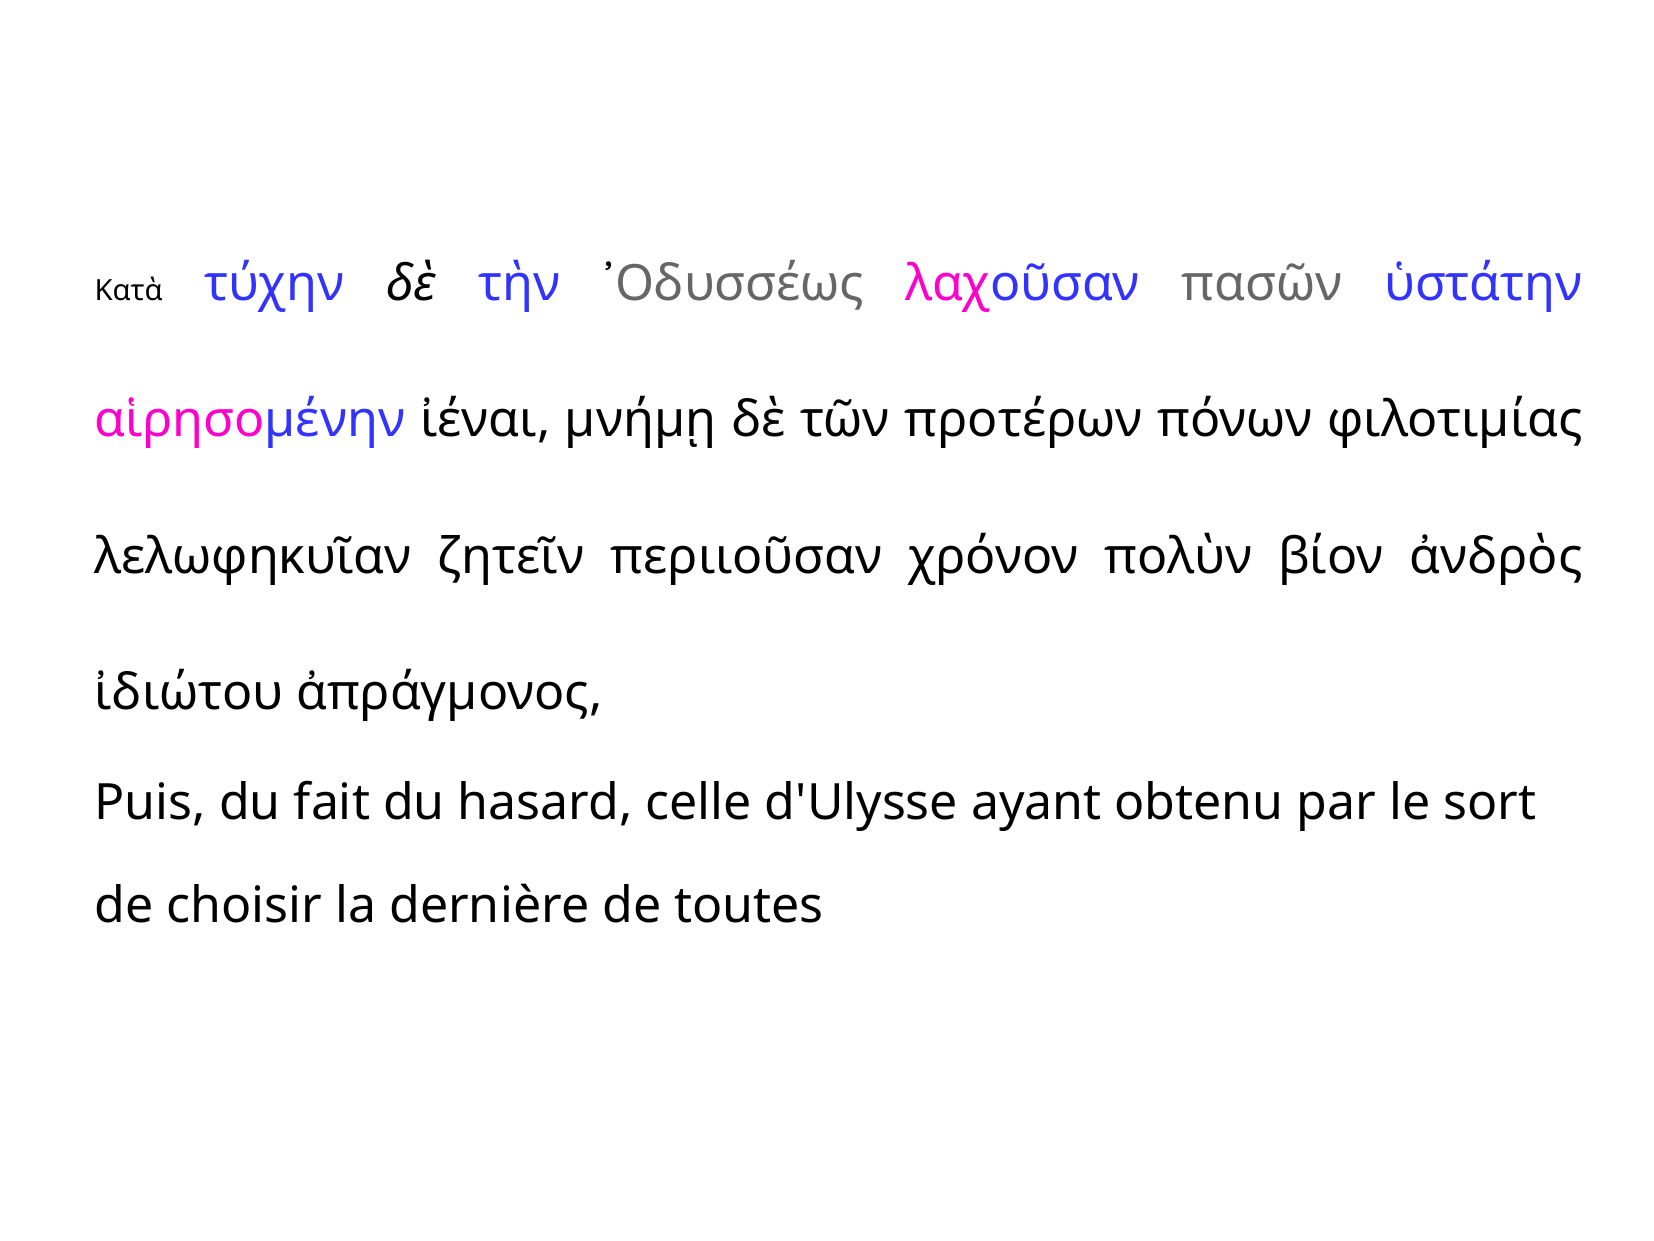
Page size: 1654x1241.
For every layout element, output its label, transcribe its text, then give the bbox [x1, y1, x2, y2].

list Puis, du fait du hasard, celle d'Ulysse ayant obtenu par le sort de choisir la dernière de toutes [94, 732, 1583, 1155]
title Κατὰ τύχην δὲ τὴν ᾿Οδυσσέως λαχοῦσαν πασῶν ὑστάτην αἱρησομένην ἰέναι, μνήμῃ δὲ τῶν προτέρων πόνων φιλοτιμίας λελωφηκυῖαν ζητεῖν περιιοῦσαν χρόνον πολὺν βίον ἀνδρὸς ἰδιώτου ἀπράγμονος, [94, 192, 1583, 711]
